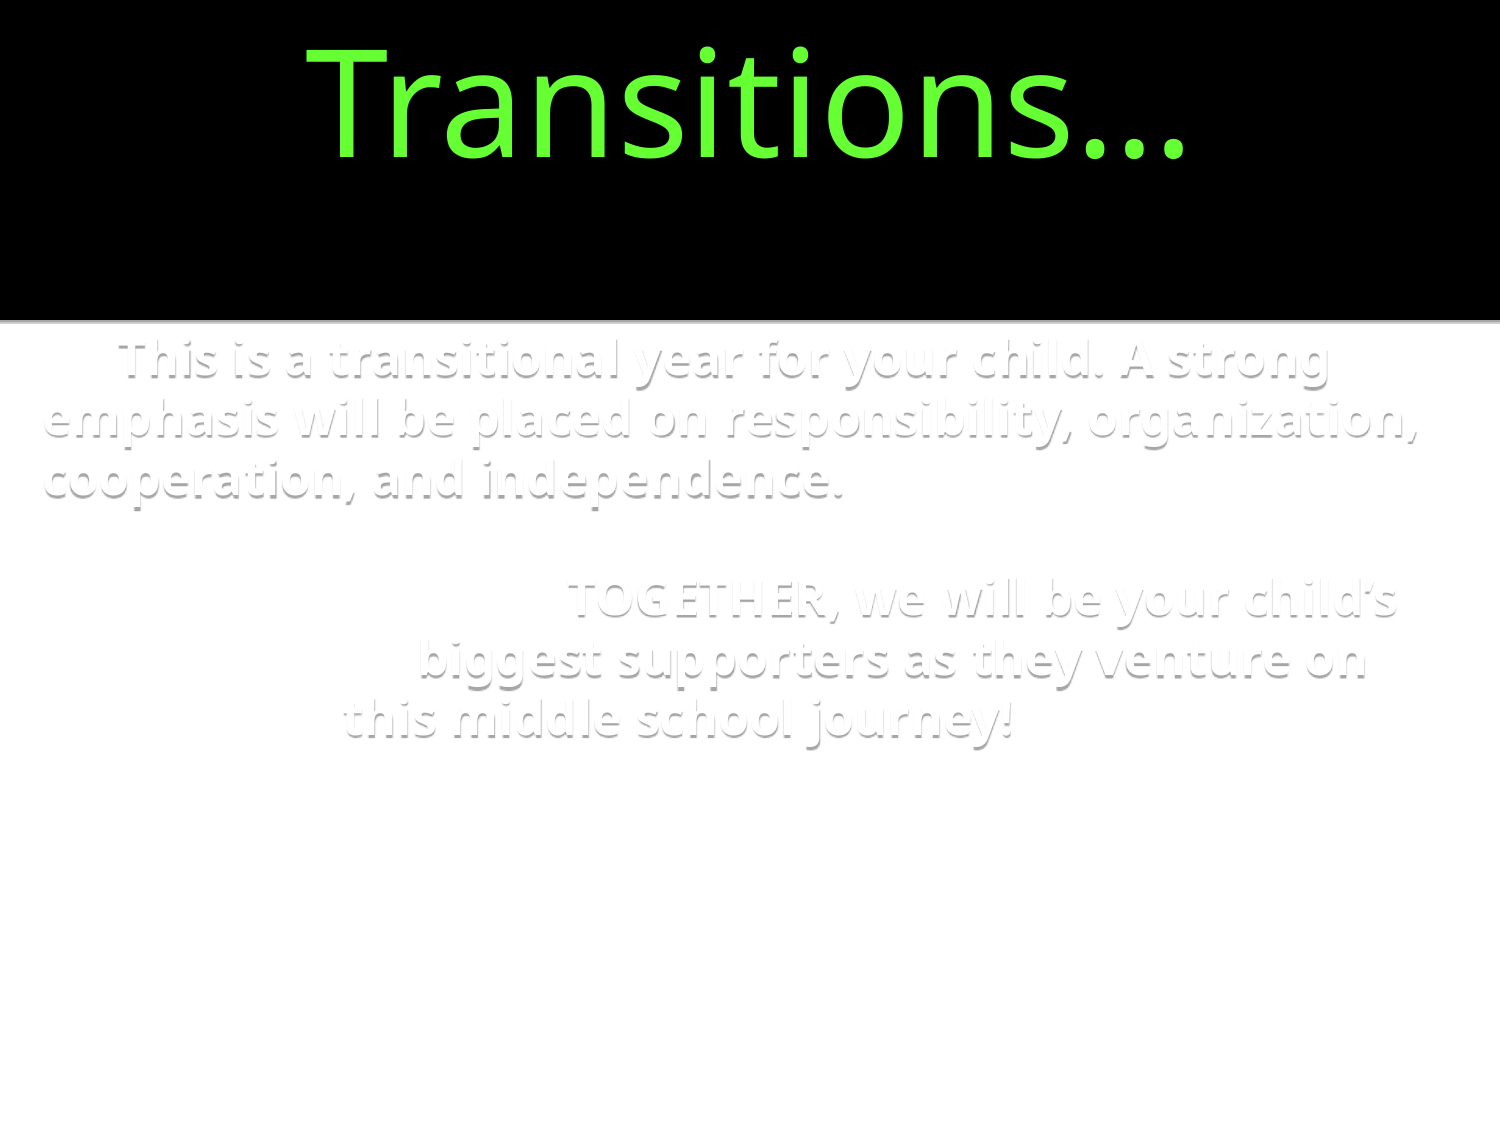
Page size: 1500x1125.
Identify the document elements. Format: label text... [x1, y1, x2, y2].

text_box Transitions… [0, 0, 1500, 318]
text_box This is a transitional year for your child. A strong emphasis will be placed on responsibility, organization, cooperation, and independence. TOGETHER, we will be your child’s biggest supporters as they venture on this middle school journey! [27, 324, 1500, 758]
